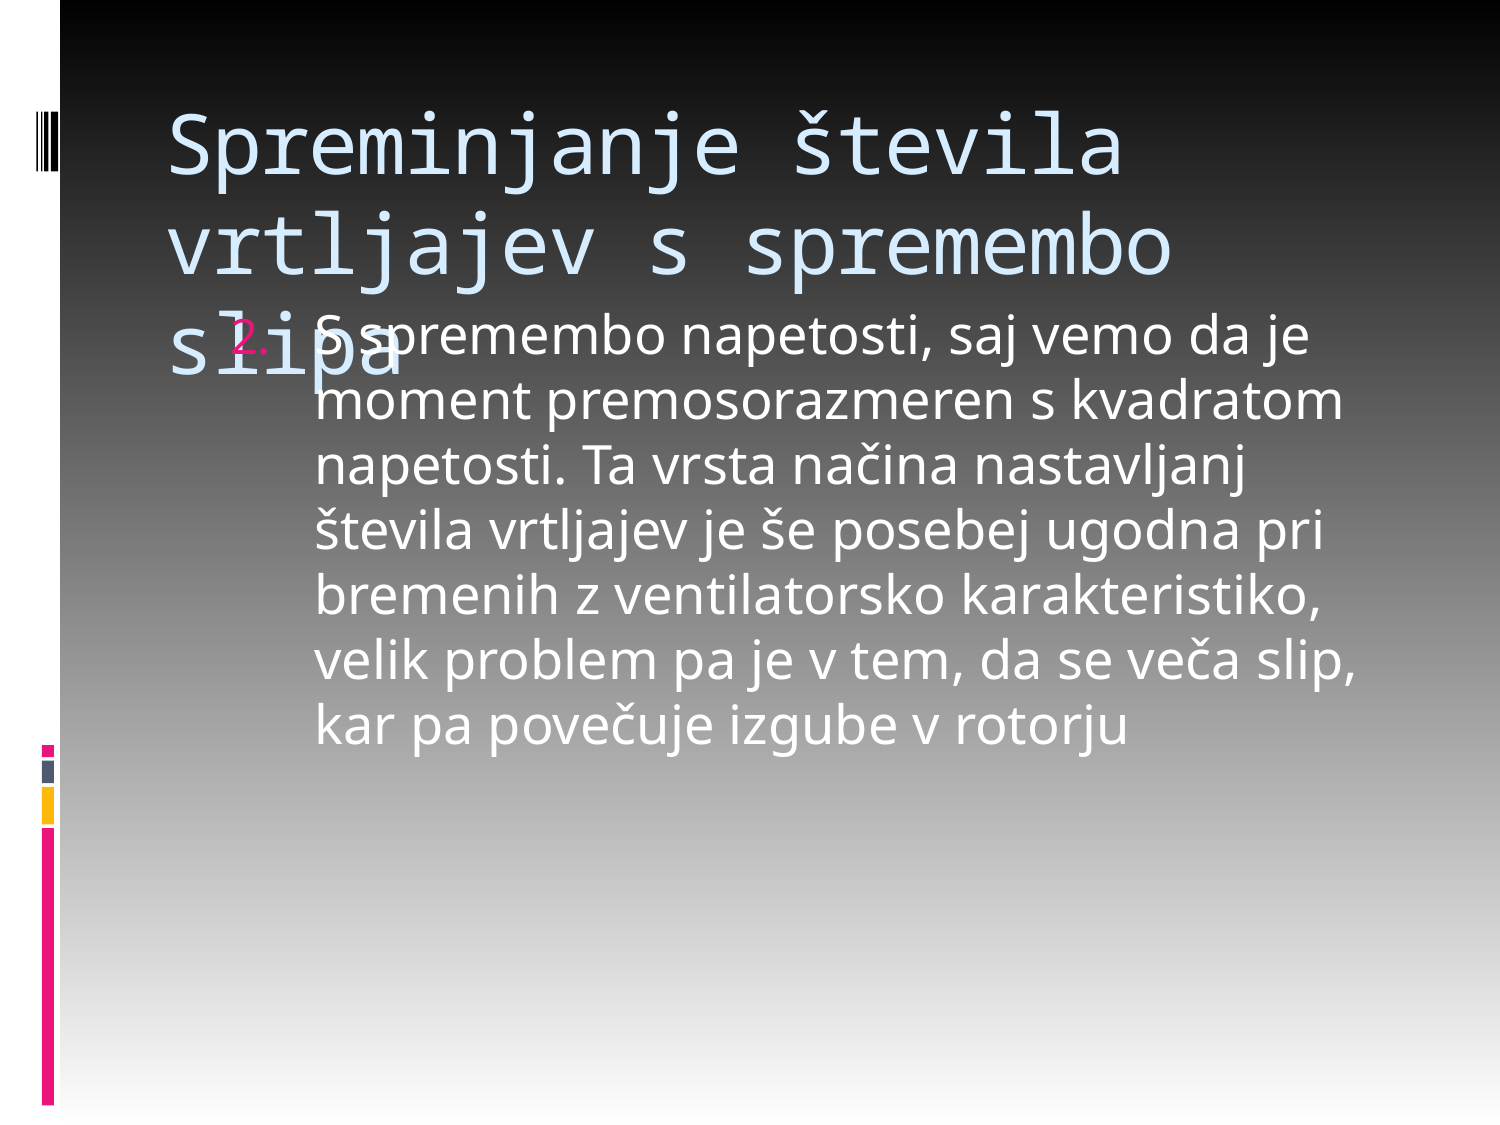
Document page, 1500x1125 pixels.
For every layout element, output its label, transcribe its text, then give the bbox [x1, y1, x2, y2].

list S spremembo napetosti, saj vemo da je moment premosorazmeren s kvadratom napetosti. Ta vrsta načina nastavljanj števila vrtljajev je še posebej ugodna pri bremenih z ventilatorsko karakteristiko, velik problem pa je v tem, da se veča slip, kar pa povečuje izgube v rotorju [150, 292, 1425, 1043]
title Spreminjanje števila vrtljajev s spremembo slipa [150, 83, 1425, 234]
